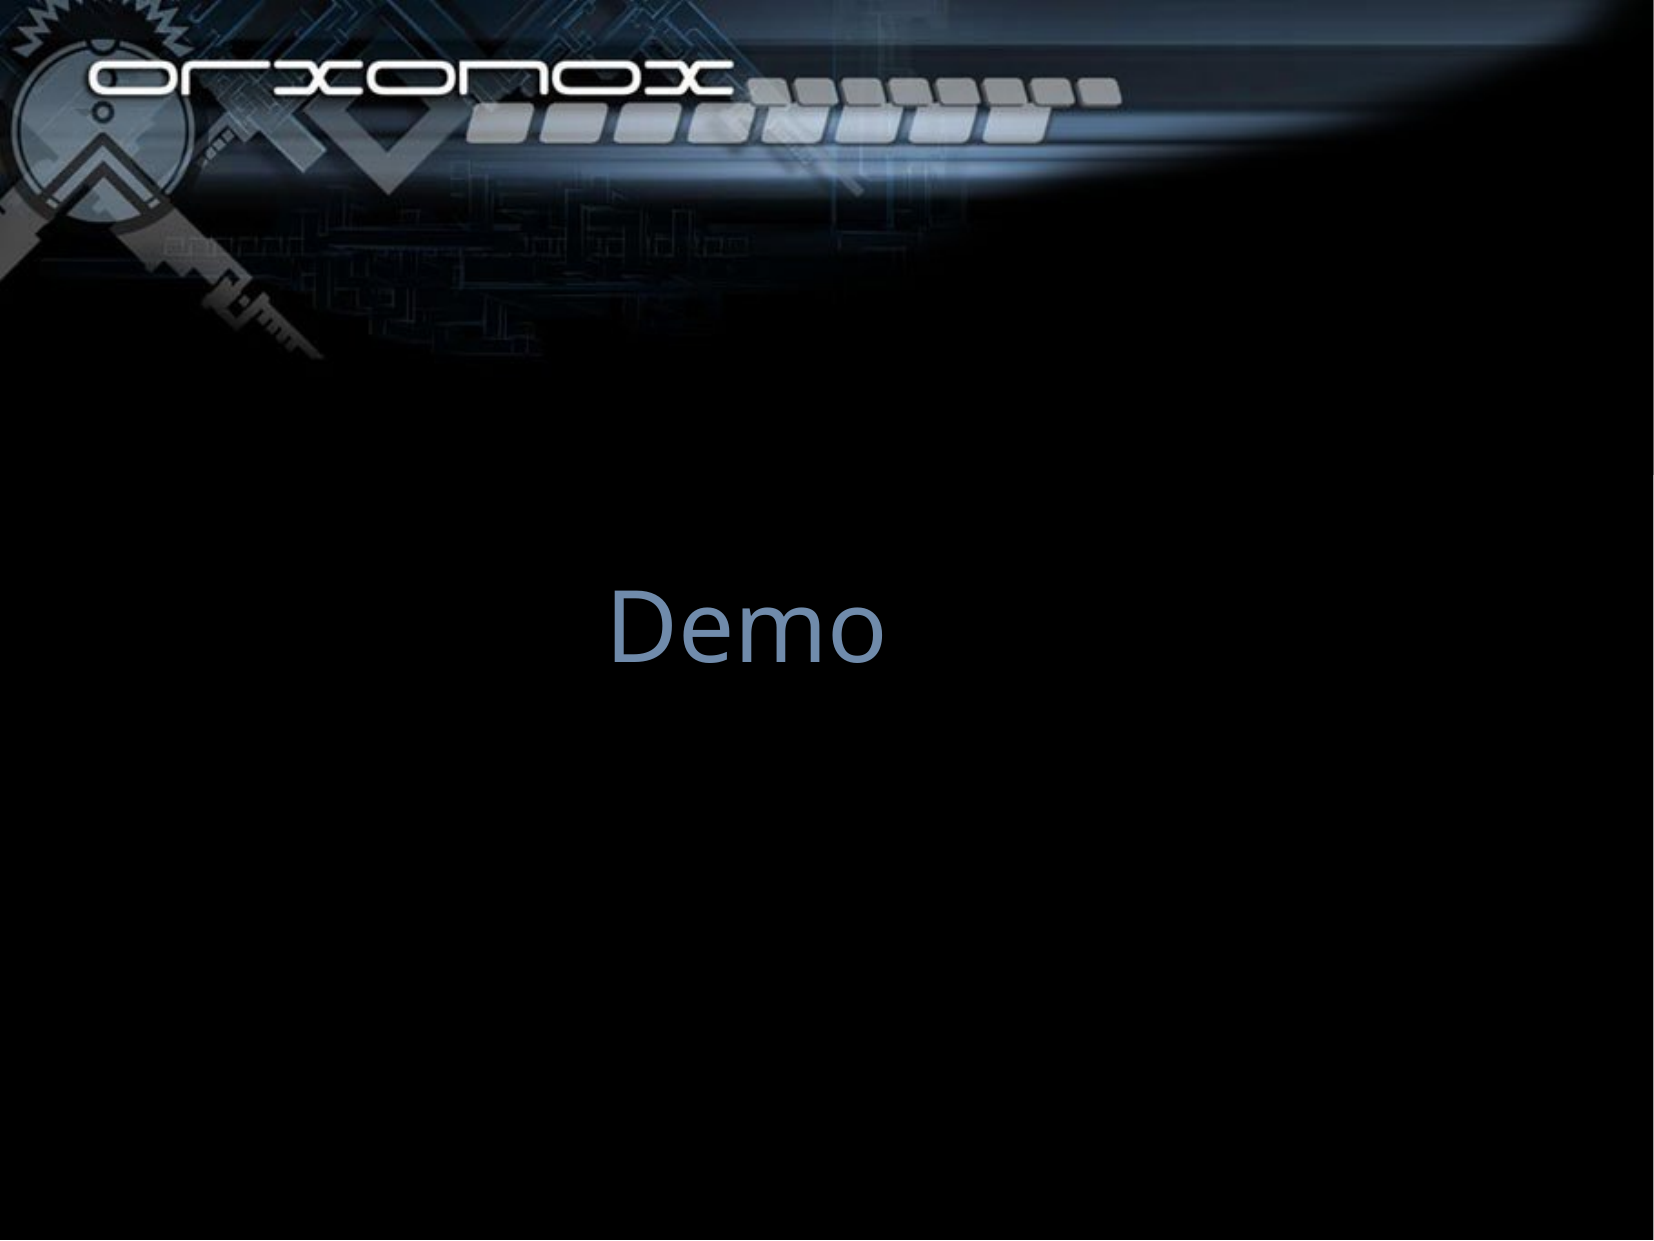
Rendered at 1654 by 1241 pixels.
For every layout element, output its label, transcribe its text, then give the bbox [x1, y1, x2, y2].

text_box Demo [590, 548, 1654, 680]
picture [0, 0, 1654, 475]
